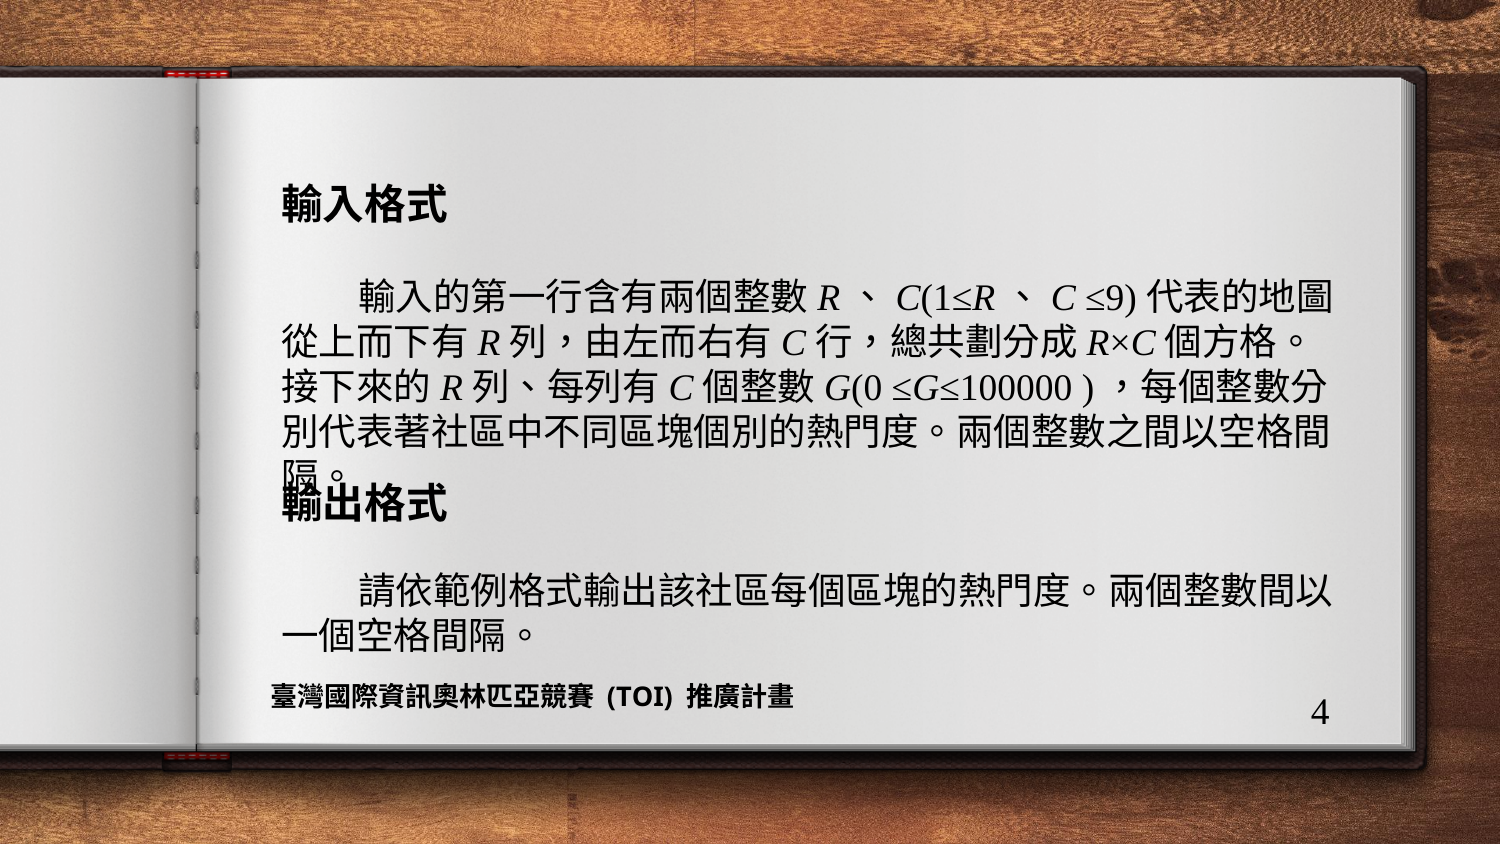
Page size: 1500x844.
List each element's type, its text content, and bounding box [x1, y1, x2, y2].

text_box 輸入格式 輸入的第一行含有兩個整數R、C(1≤R、C ≤9)代表的地圖從上而下有R列，由左而右有C行，總共劃分成R×C個方格。 接下來的R列、每列有C個整數G(0 ≤G≤100000 )，每個整數分別代表著社區中不同區塊個別的熱門度。兩個整數之間以空格間隔。 [266, 171, 1356, 470]
text_box [1295, 672, 1386, 737]
text_box 輸出格式 請依範例格式輸出該社區每個區塊的熱門度。兩個整數間以一個空格間隔。 [266, 470, 1368, 665]
